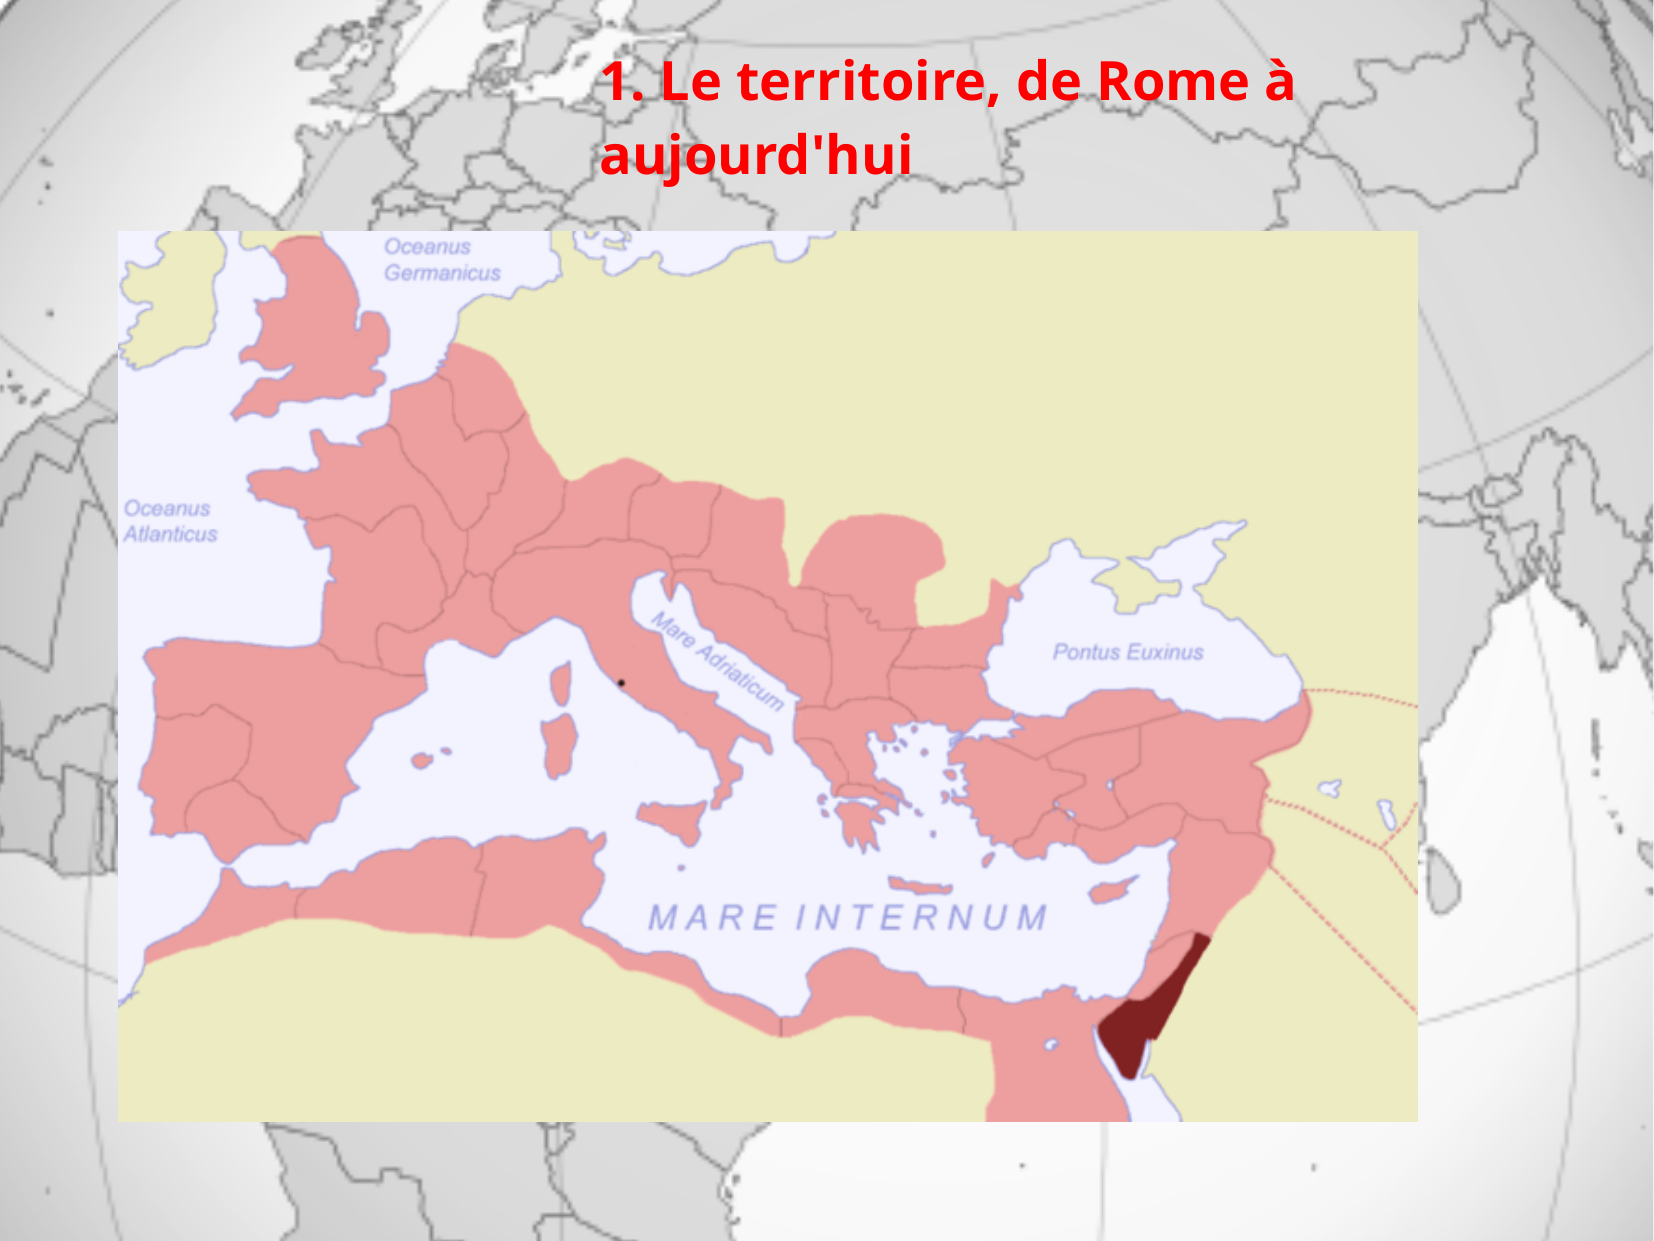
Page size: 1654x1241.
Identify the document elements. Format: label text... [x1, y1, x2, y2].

picture [0, 0, 1654, 1241]
text_box 1. Le territoire, de Rome à aujourd'hui [584, 35, 1347, 231]
